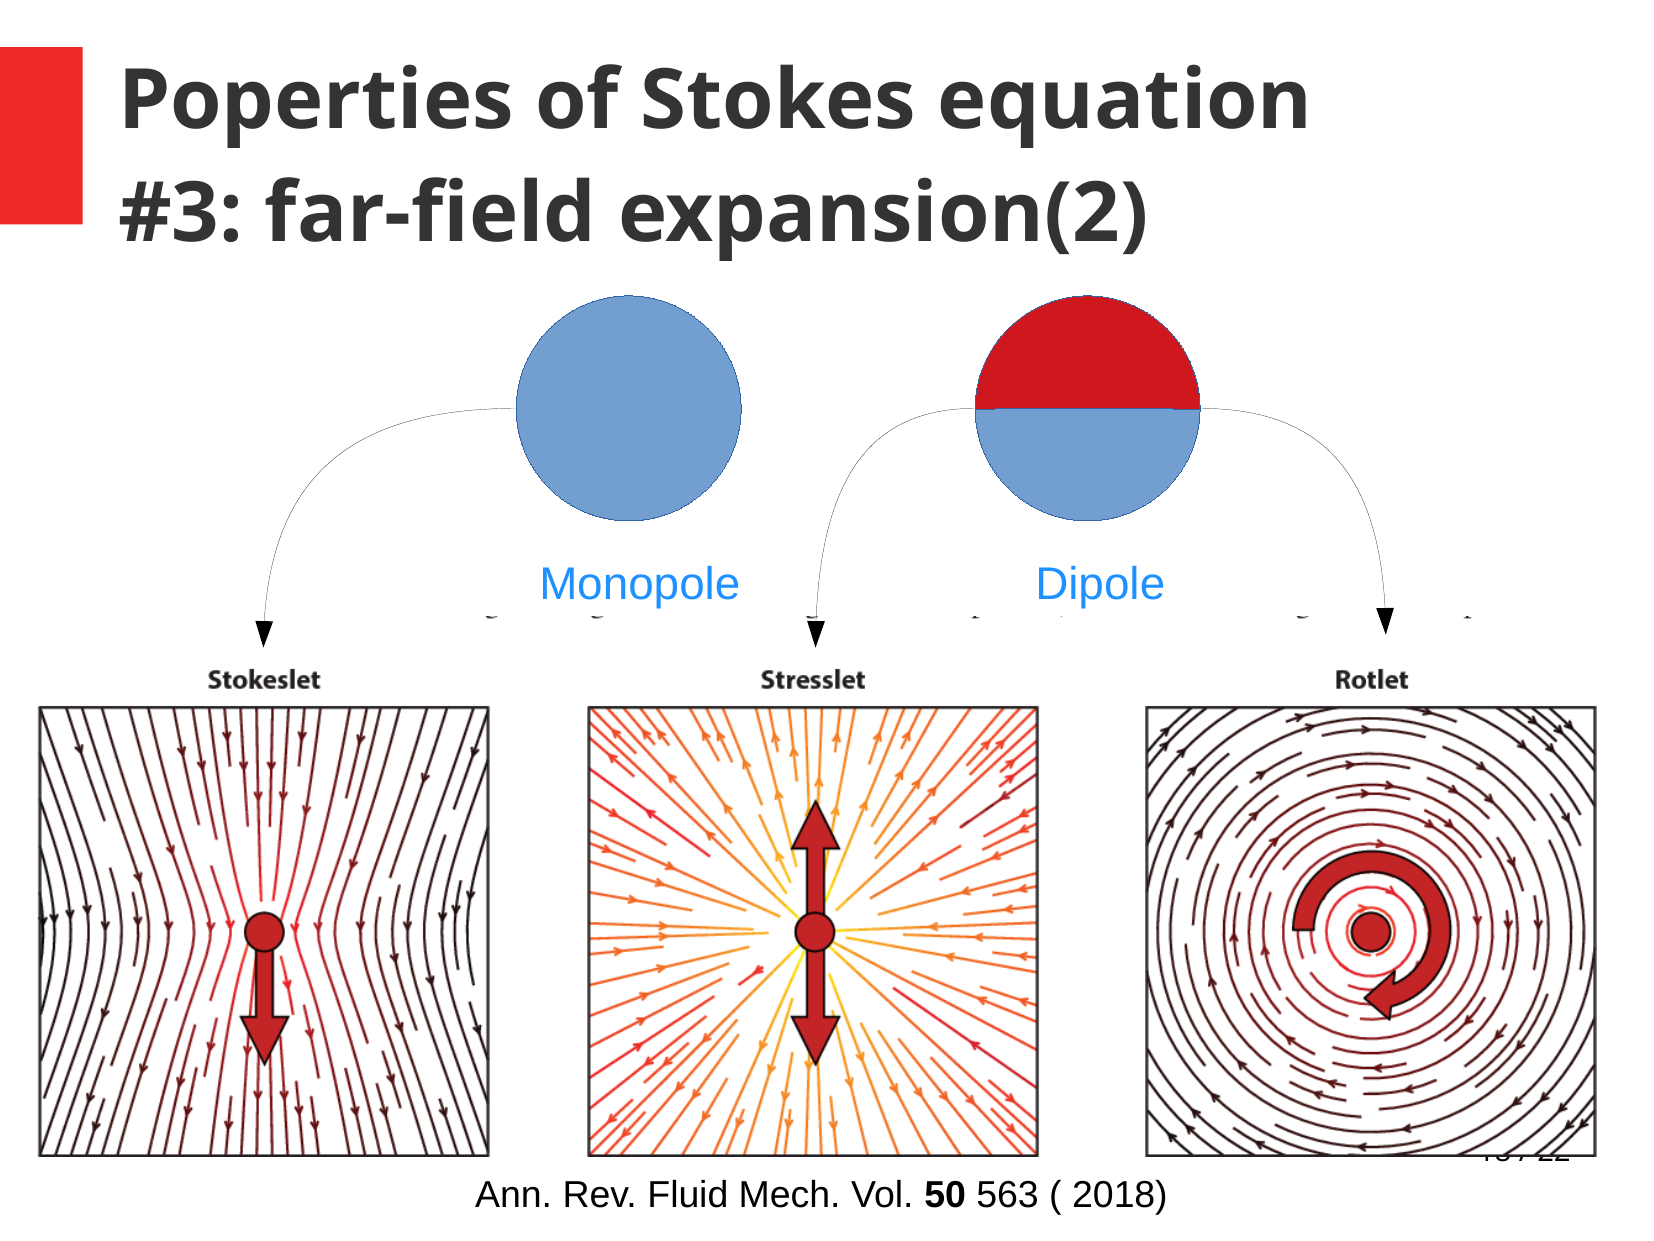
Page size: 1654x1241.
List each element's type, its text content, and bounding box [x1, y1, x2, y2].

text_box Dipole [1020, 550, 1181, 617]
title Poperties of Stokes equation #3: far-field expansion(2) [118, 49, 1571, 257]
text_box [516, 295, 742, 521]
text_box Monopole [524, 550, 756, 617]
text_box Ann. Rev. Fluid Mech. Vol. 50 563 ( 2018) [460, 1165, 1194, 1223]
text_box [975, 295, 1201, 521]
picture [0, 616, 1597, 1157]
